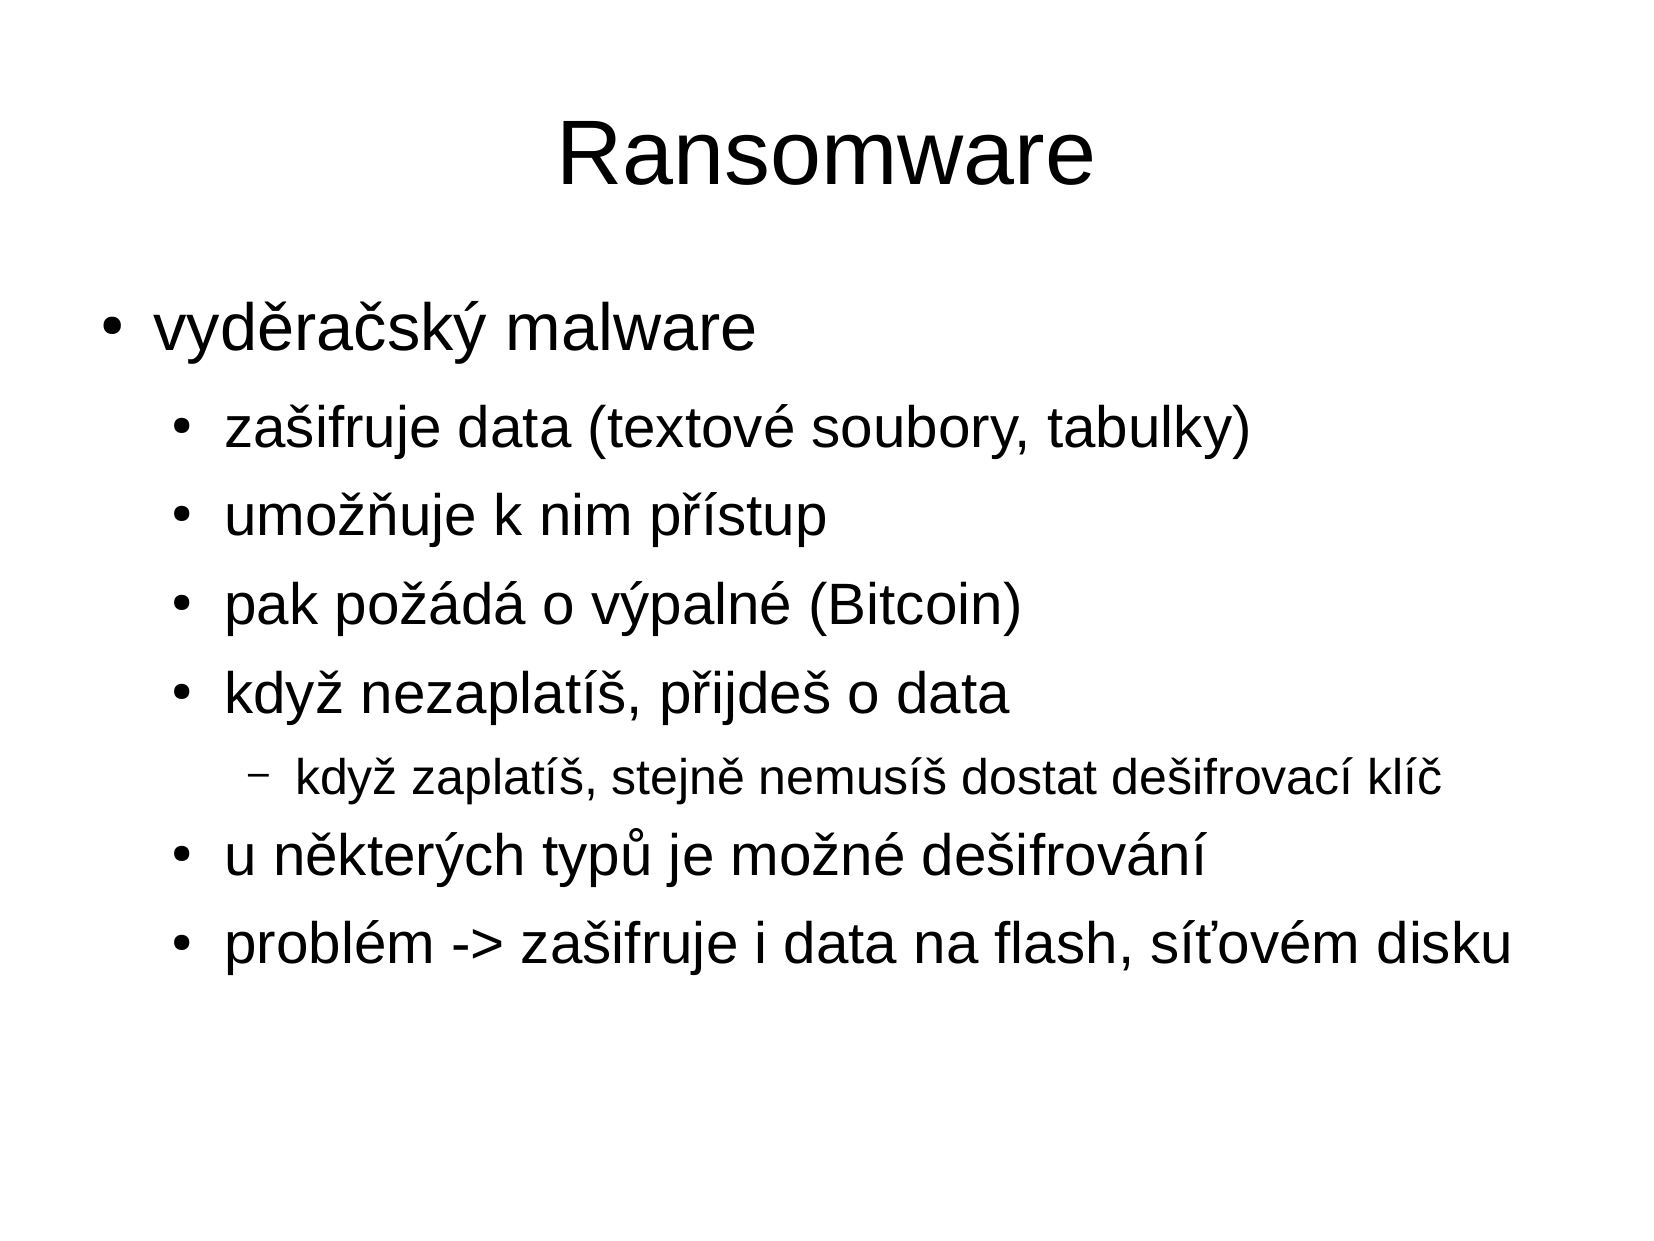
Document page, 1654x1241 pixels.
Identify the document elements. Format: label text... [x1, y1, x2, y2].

list vyděračský malware zašifruje data (textové soubory, tabulky) umožňuje k nim přístup pak požádá o výpalné (Bitcoin) když nezaplatíš, přijdeš o data když zaplatíš, stejně nemusíš dostat dešifrovací klíč u některých typů je možné dešifrování problém -> zašifruje i data na flash, síťovém disku [82, 290, 1571, 1010]
title Ransomware [82, 49, 1571, 257]
